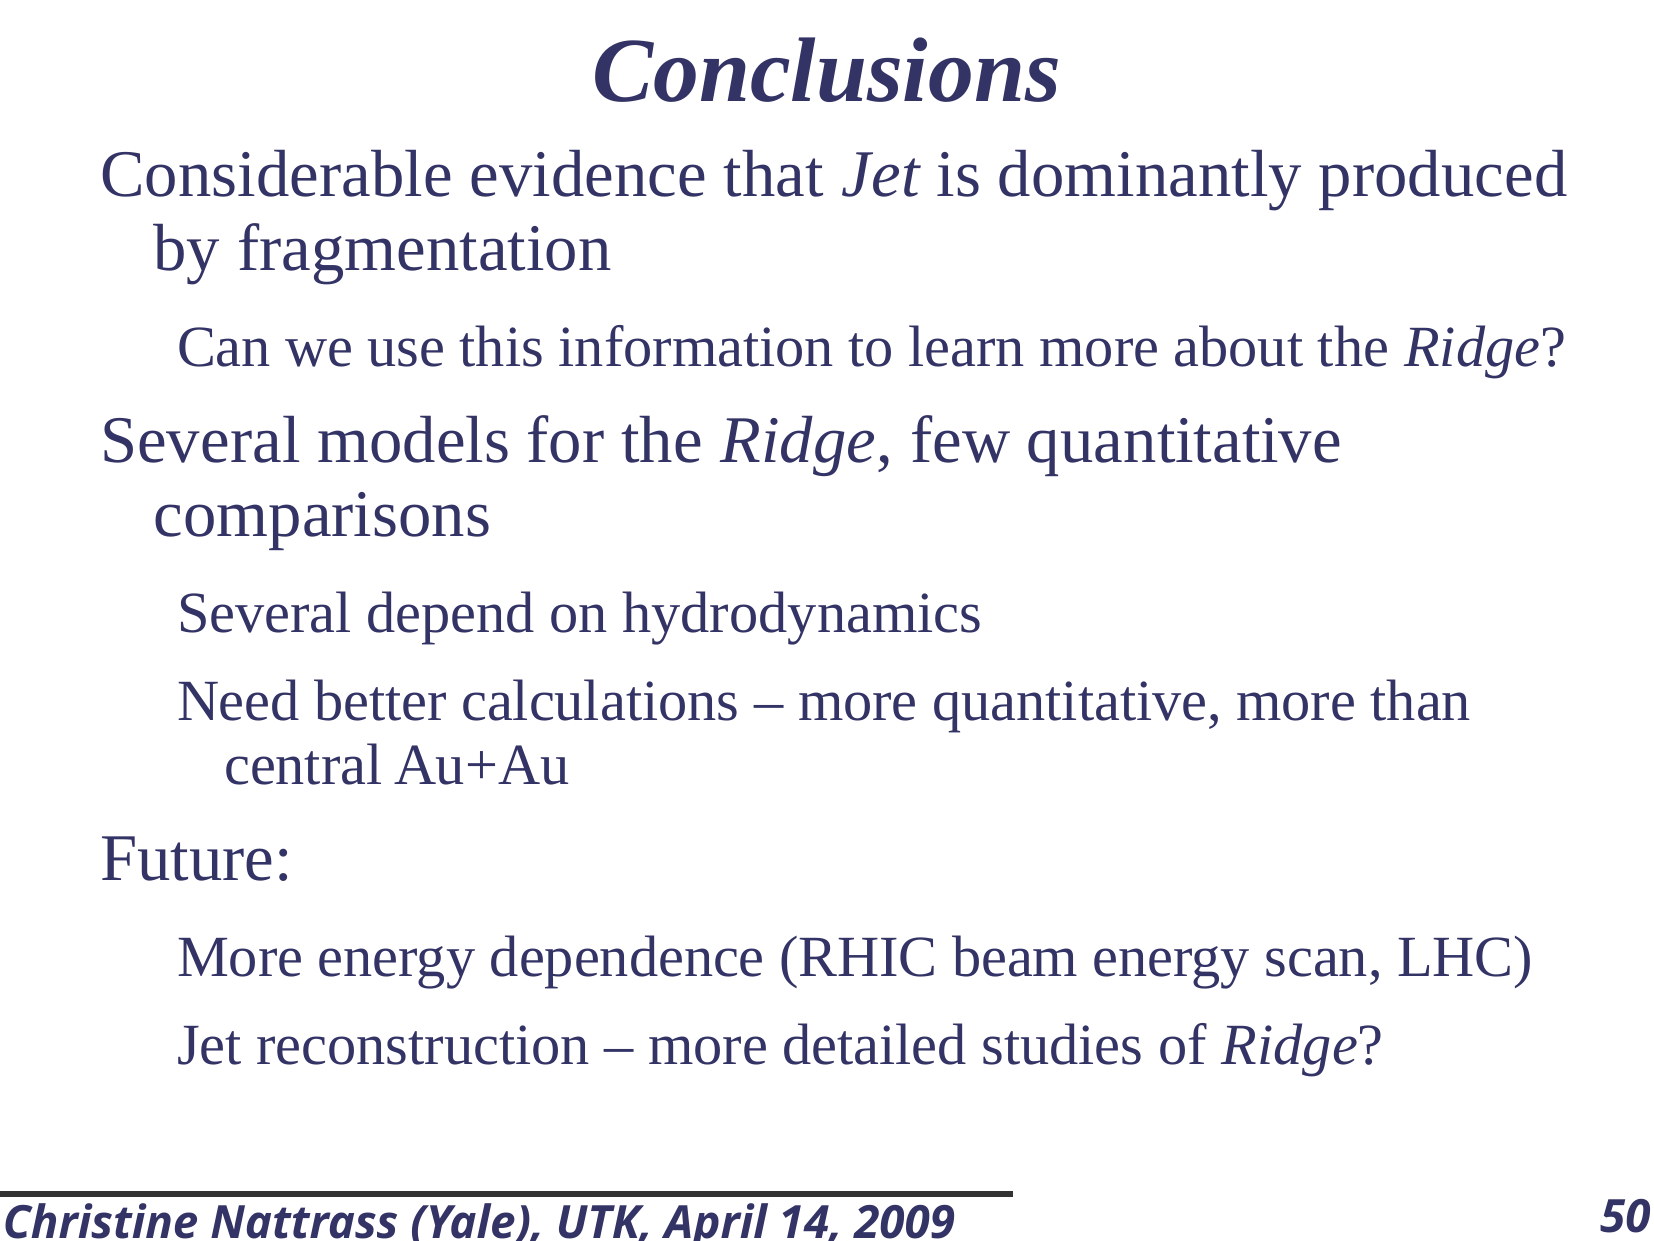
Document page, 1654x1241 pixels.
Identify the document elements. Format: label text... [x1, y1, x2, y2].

list Considerable evidence that Jet is dominantly produced by fragmentation Can we use this information to learn more about the Ridge? Several models for the Ridge, few quantitative comparisons Several depend on hydrodynamics Need better calculations – more quantitative, more than central Au+Au Future: More energy dependence (RHIC beam energy scan, LHC) Jet reconstruction – more detailed studies of Ridge? [82, 136, 1613, 1142]
title Conclusions [82, 0, 1571, 136]
